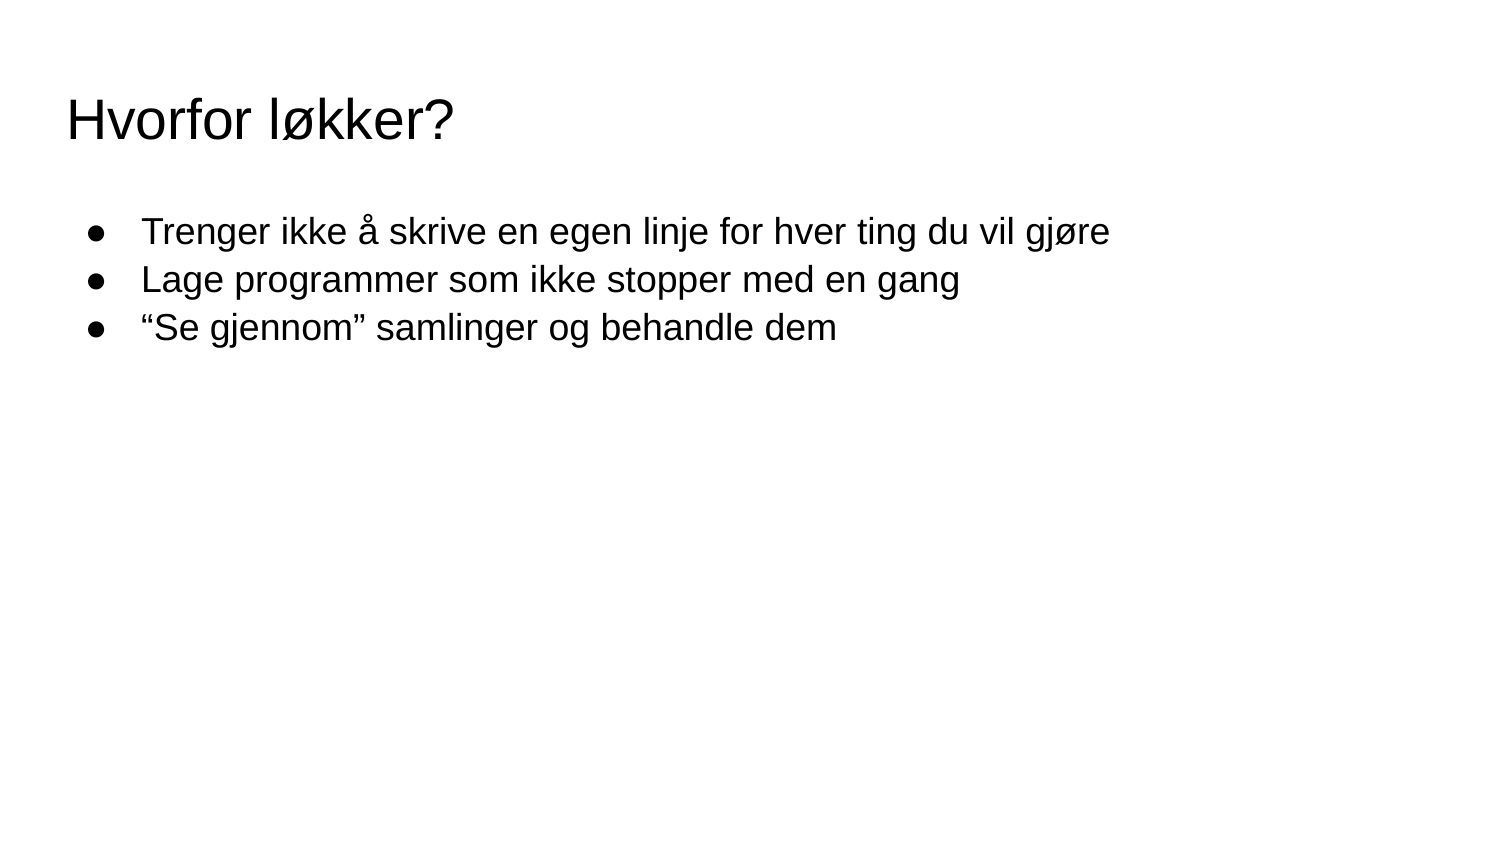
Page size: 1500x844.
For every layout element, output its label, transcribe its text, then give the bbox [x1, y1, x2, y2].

title Hvorfor løkker? [51, 72, 1449, 167]
list Trenger ikke å skrive en egen linje for hver ting du vil gjøre Lage programmer som ikke stopper med en gang “Se gjennom” samlinger og behandle dem [51, 189, 1449, 750]
